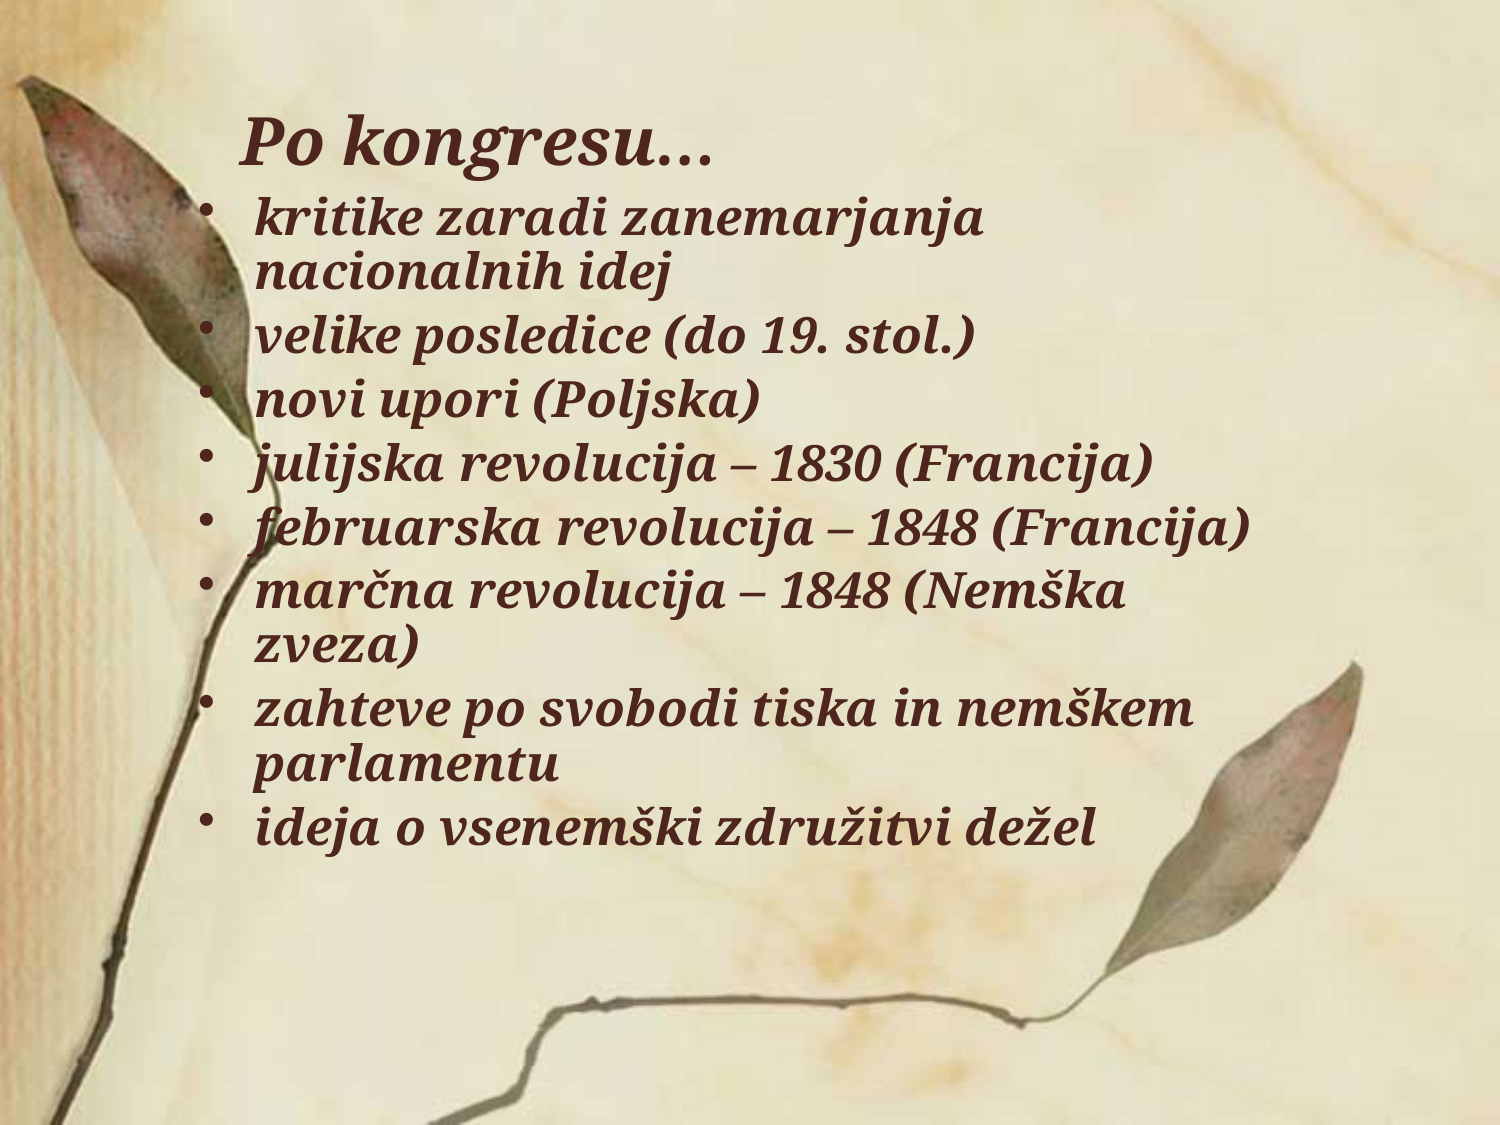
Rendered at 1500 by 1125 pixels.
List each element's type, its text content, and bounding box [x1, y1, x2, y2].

title Po kongresu… [225, 45, 1425, 233]
list kritike zaradi zanemarjanja nacionalnih idej velike posledice (do 19. stol.) novi upori (Poljska) julijska revolucija – 1830 (Francija) februarska revolucija – 1848 (Francija) marčna revolucija – 1848 (Nemška zveza) zahteve po svobodi tiska in nemškem parlamentu ideja o vsenemški združitvi dežel [183, 184, 1317, 752]
picture [0, 0, 1500, 1125]
